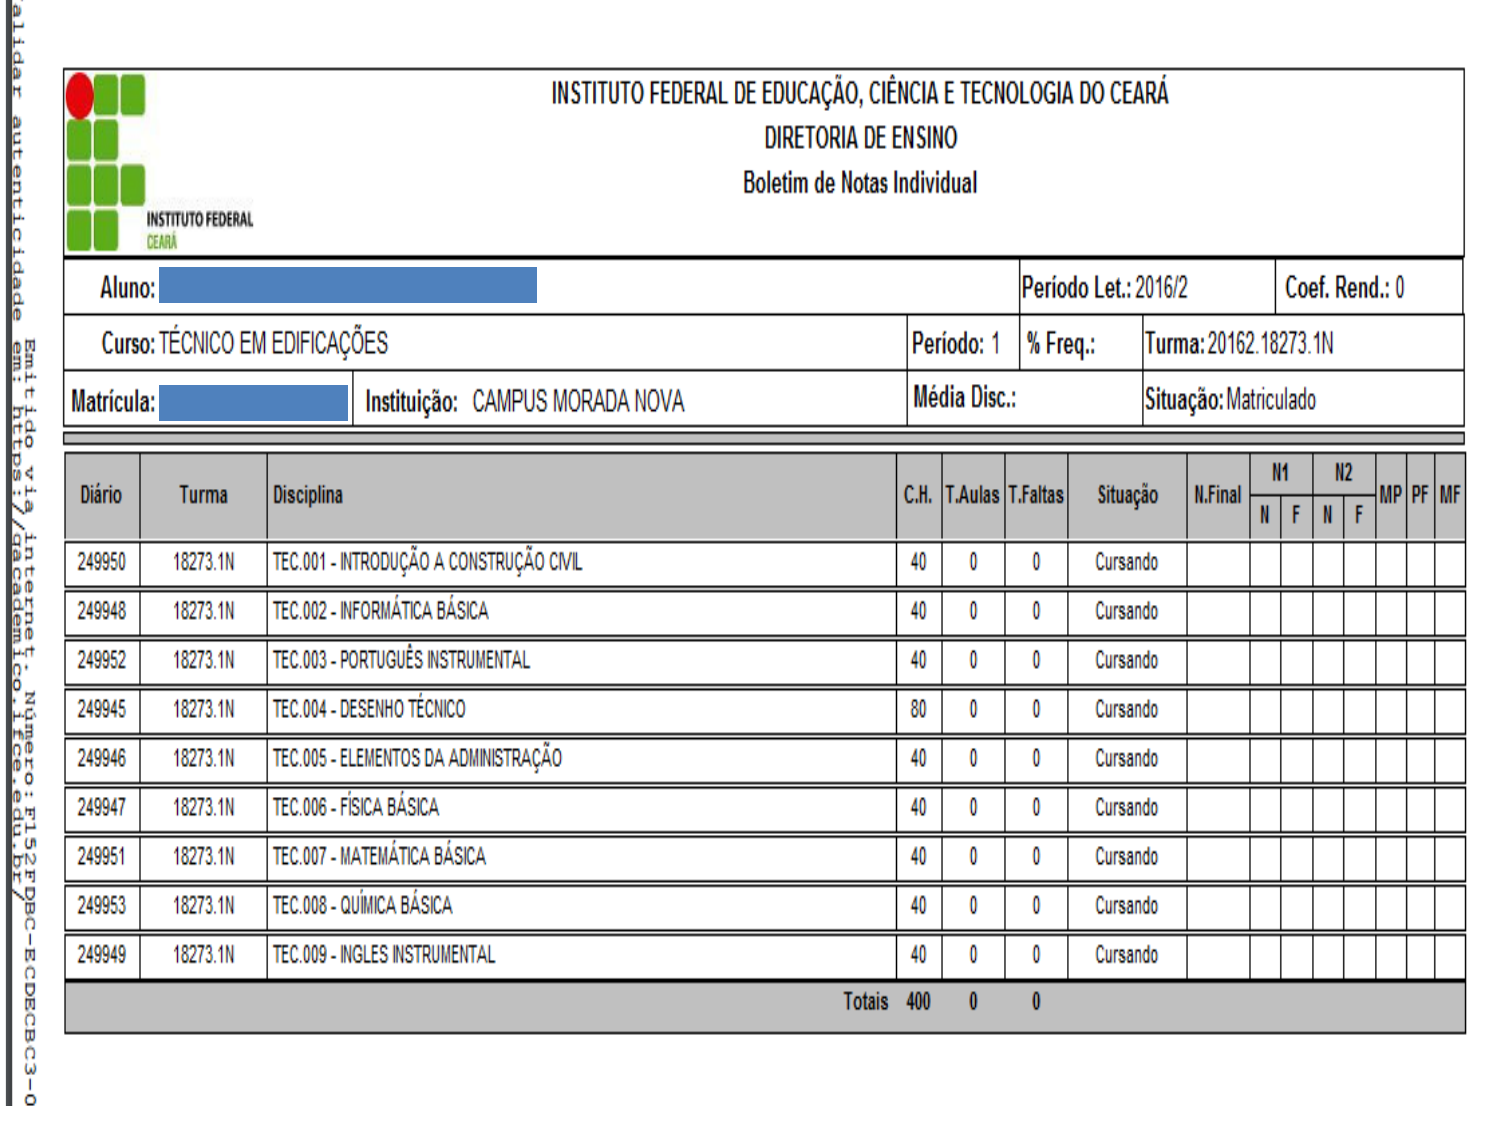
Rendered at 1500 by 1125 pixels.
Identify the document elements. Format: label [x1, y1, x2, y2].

text_box [159, 267, 537, 303]
text_box [159, 385, 348, 421]
picture [5, 0, 1483, 1106]
